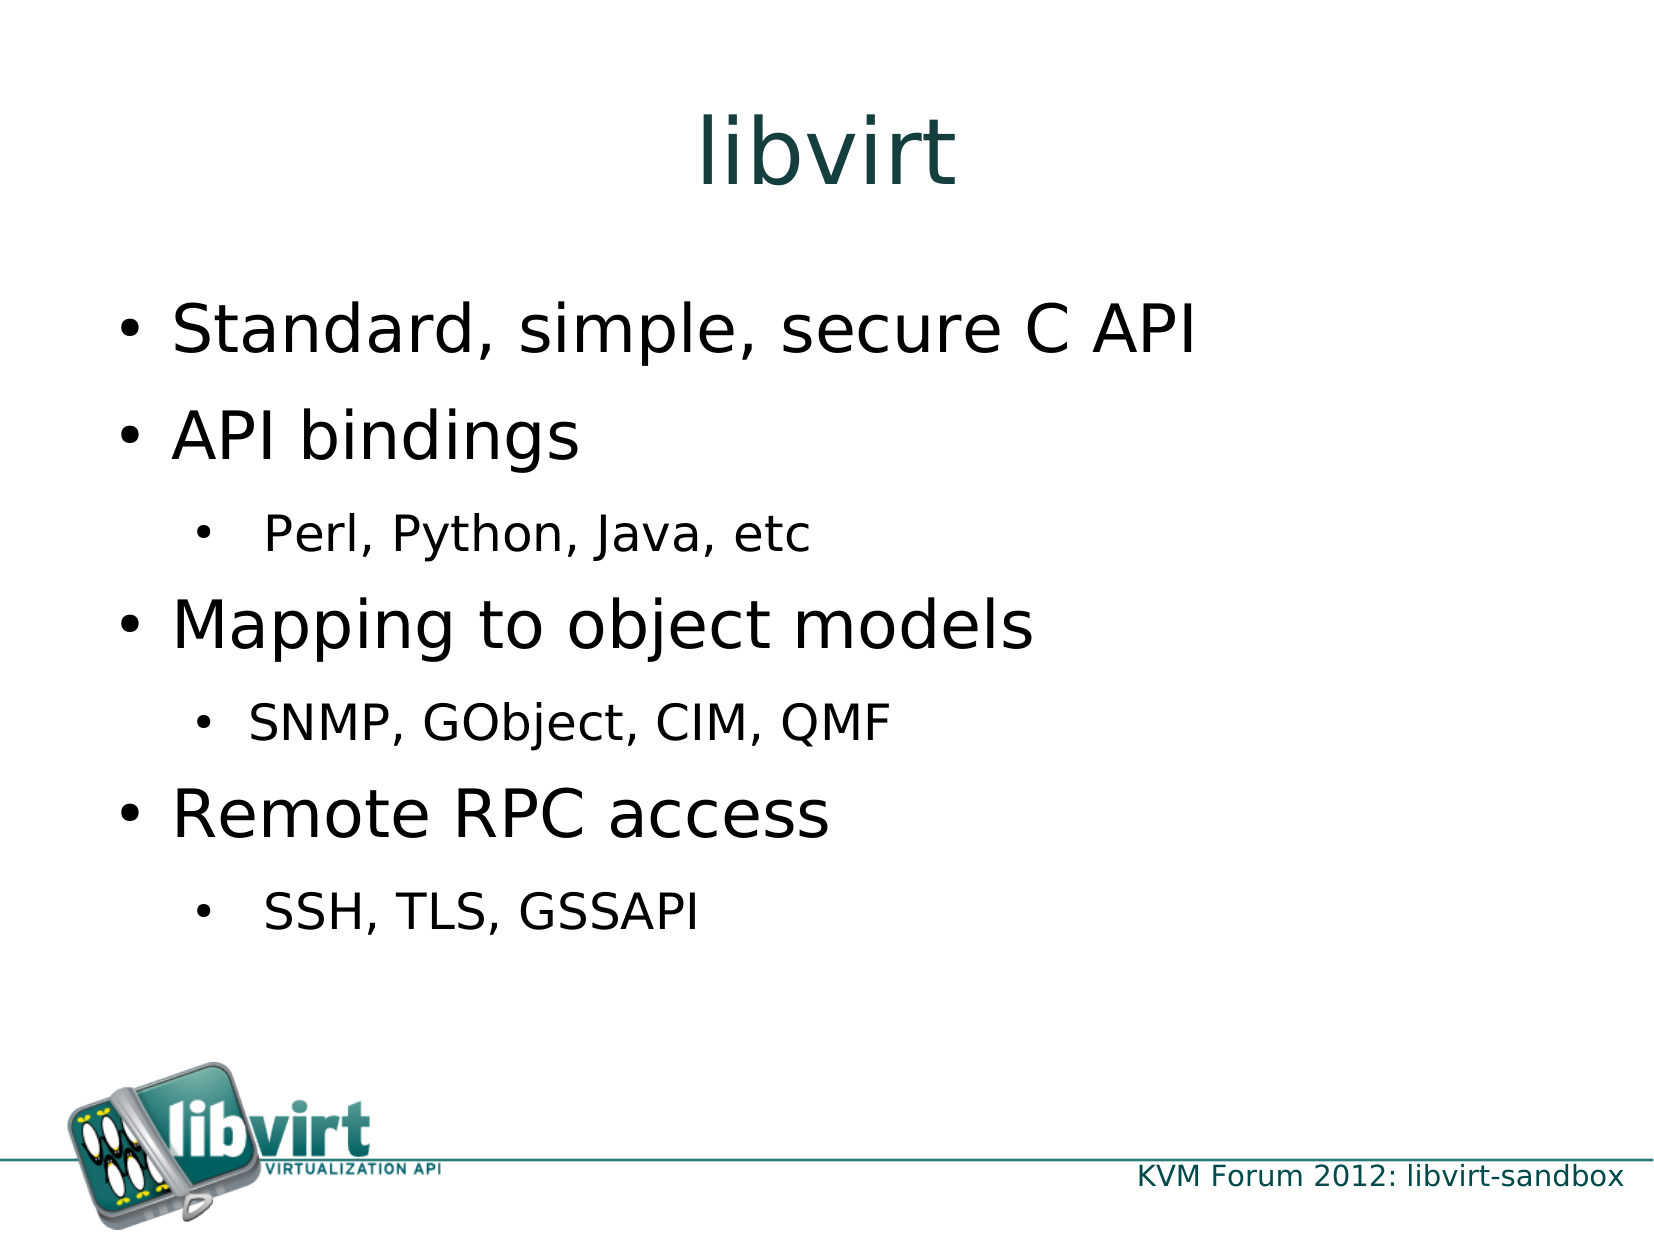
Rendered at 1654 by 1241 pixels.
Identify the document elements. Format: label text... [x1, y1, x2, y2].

list Standard, simple, secure C API API bindings Perl, Python, Java, etc Mapping to object models SNMP, GObject, CIM, QMF Remote RPC access SSH, TLS, GSSAPI [82, 290, 1571, 1062]
title libvirt [82, 49, 1571, 257]
picture [0, 1062, 1654, 1230]
text_box KVM Forum 2012: libvirt-sandbox [1122, 1151, 1654, 1211]
